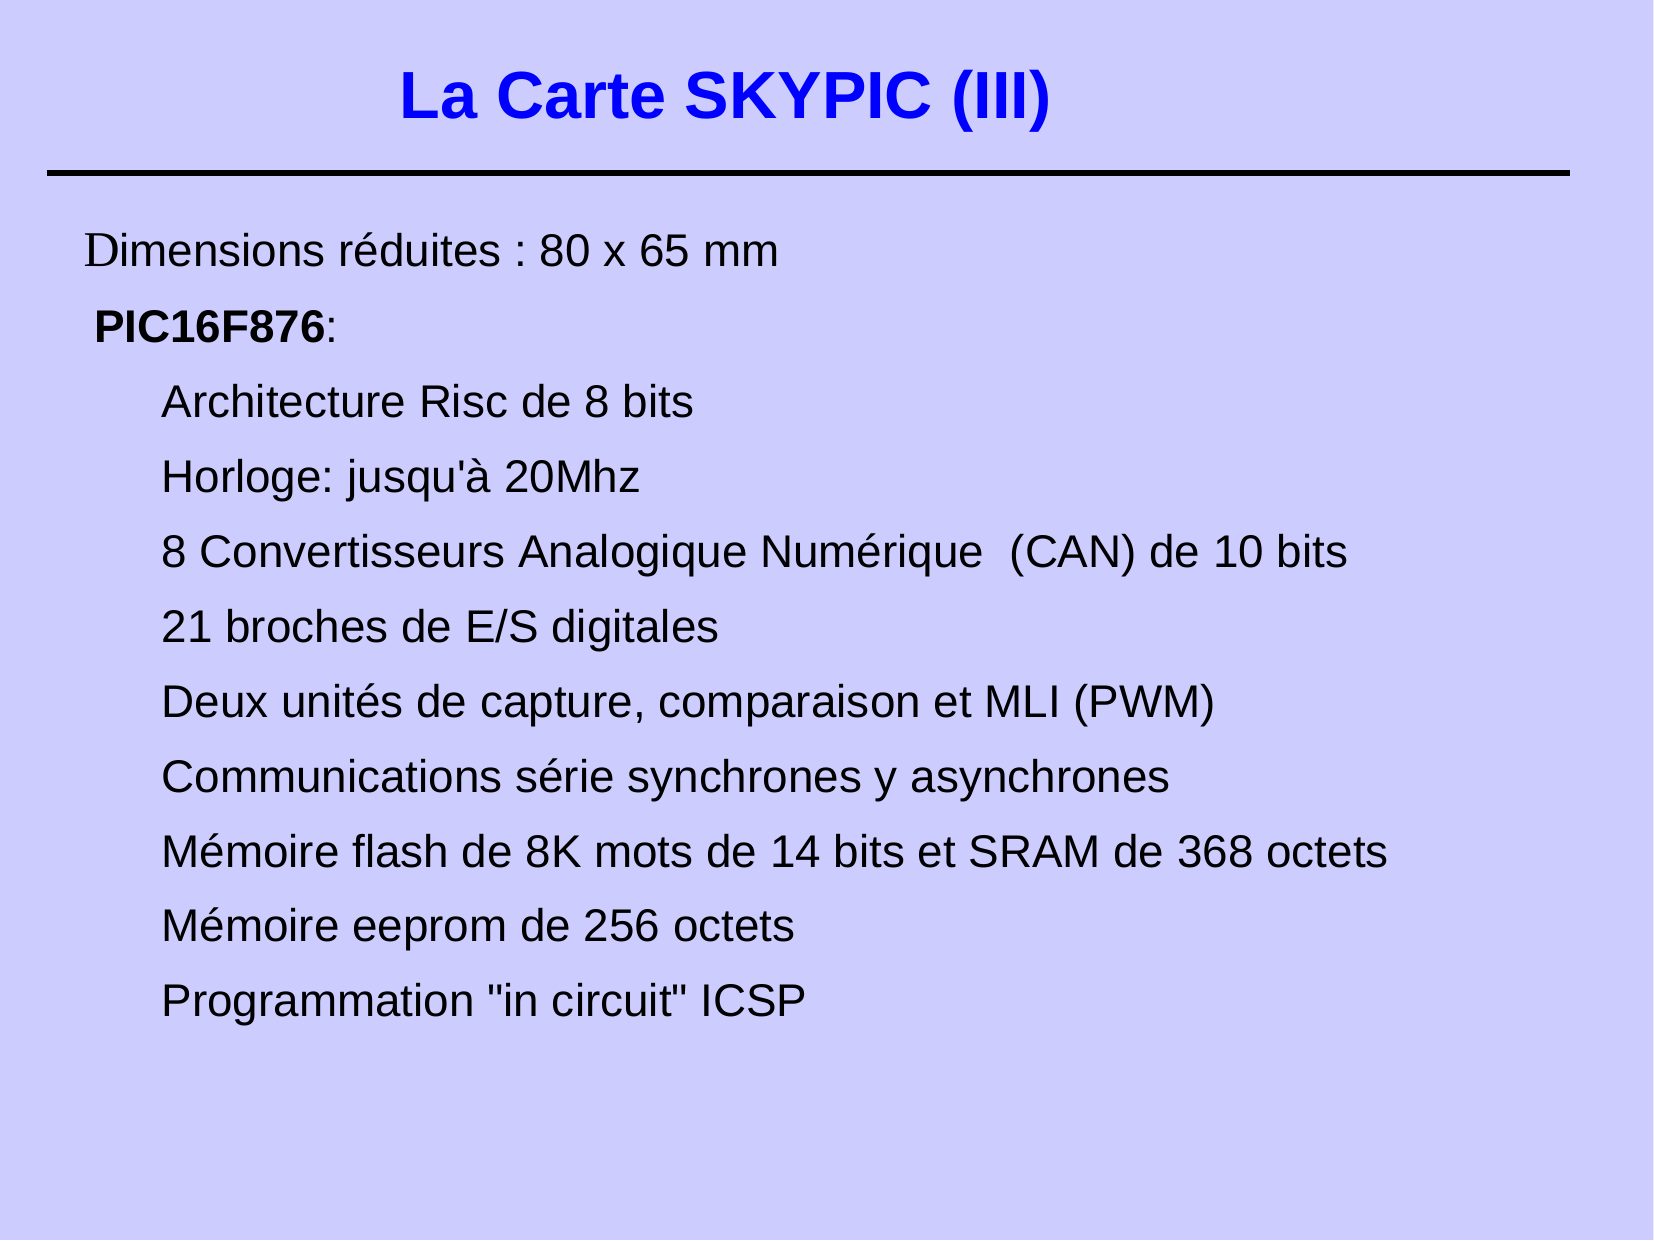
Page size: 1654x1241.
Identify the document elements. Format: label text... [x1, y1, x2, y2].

title La Carte SKYPIC (III) [88, 0, 1364, 178]
text_box Dimensions réduites : 80 x 65 mm PIC16F876: Architecture Risc de 8 bits Horloge: jusqu'à 20Mhz 8 Convertisseurs Analogique Numérique (CAN) de 10 bits 21 broches de E/S digitales Deux unités de capture, comparaison et MLI (PWM) Communications série synchrones y asynchrones Mémoire flash de 8K mots de 14 bits et SRAM de 368 octets Mémoire eeprom de 256 octets Programmation "in circuit" ICSP [71, 222, 1594, 1050]
